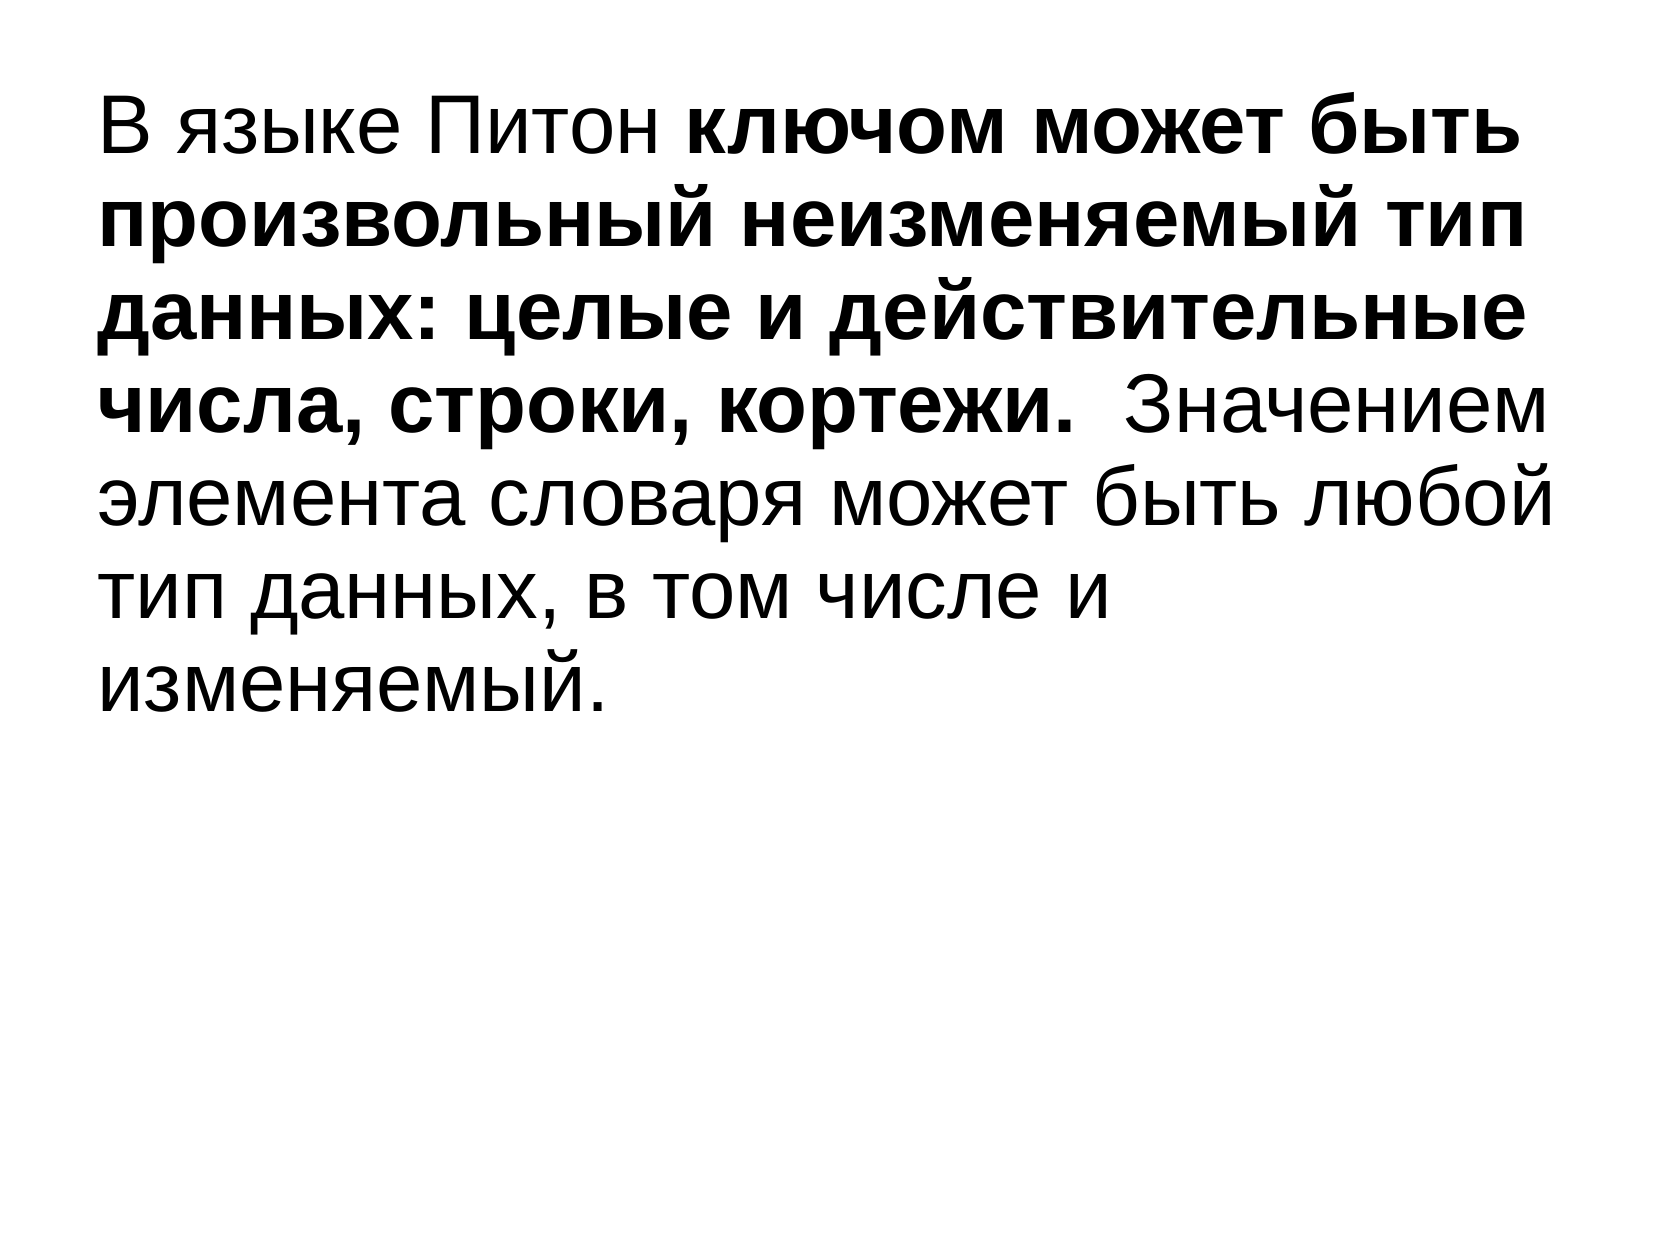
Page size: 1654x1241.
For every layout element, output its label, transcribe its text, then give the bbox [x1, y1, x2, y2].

text_box В языке Питон ключом может быть произвольный неизменяемый тип данных: целые и действительные числа, строки, кортежи. Значением элемента словаря может быть любой тип данных, в том числе и изменяемый. [82, 70, 1595, 737]
